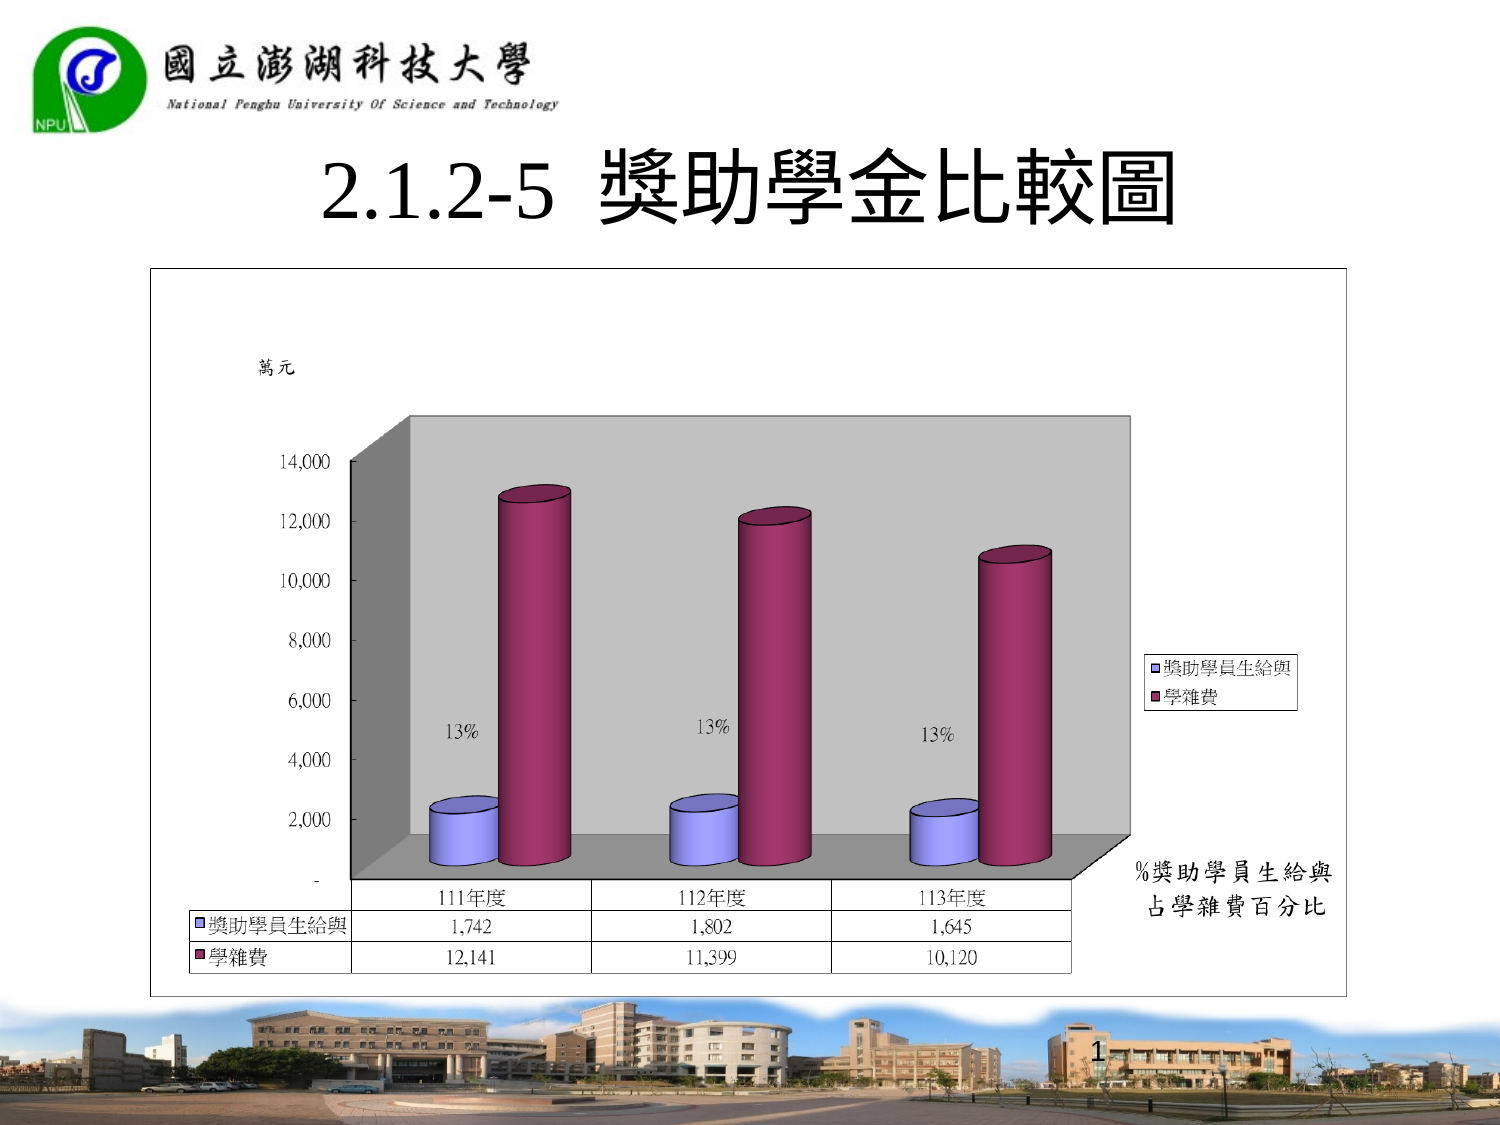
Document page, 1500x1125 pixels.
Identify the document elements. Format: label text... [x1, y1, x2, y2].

picture [150, 268, 1347, 997]
title 2.1.2-5 獎助學金比較圖 [75, 126, 1426, 244]
text_box [1074, 1024, 1426, 1103]
